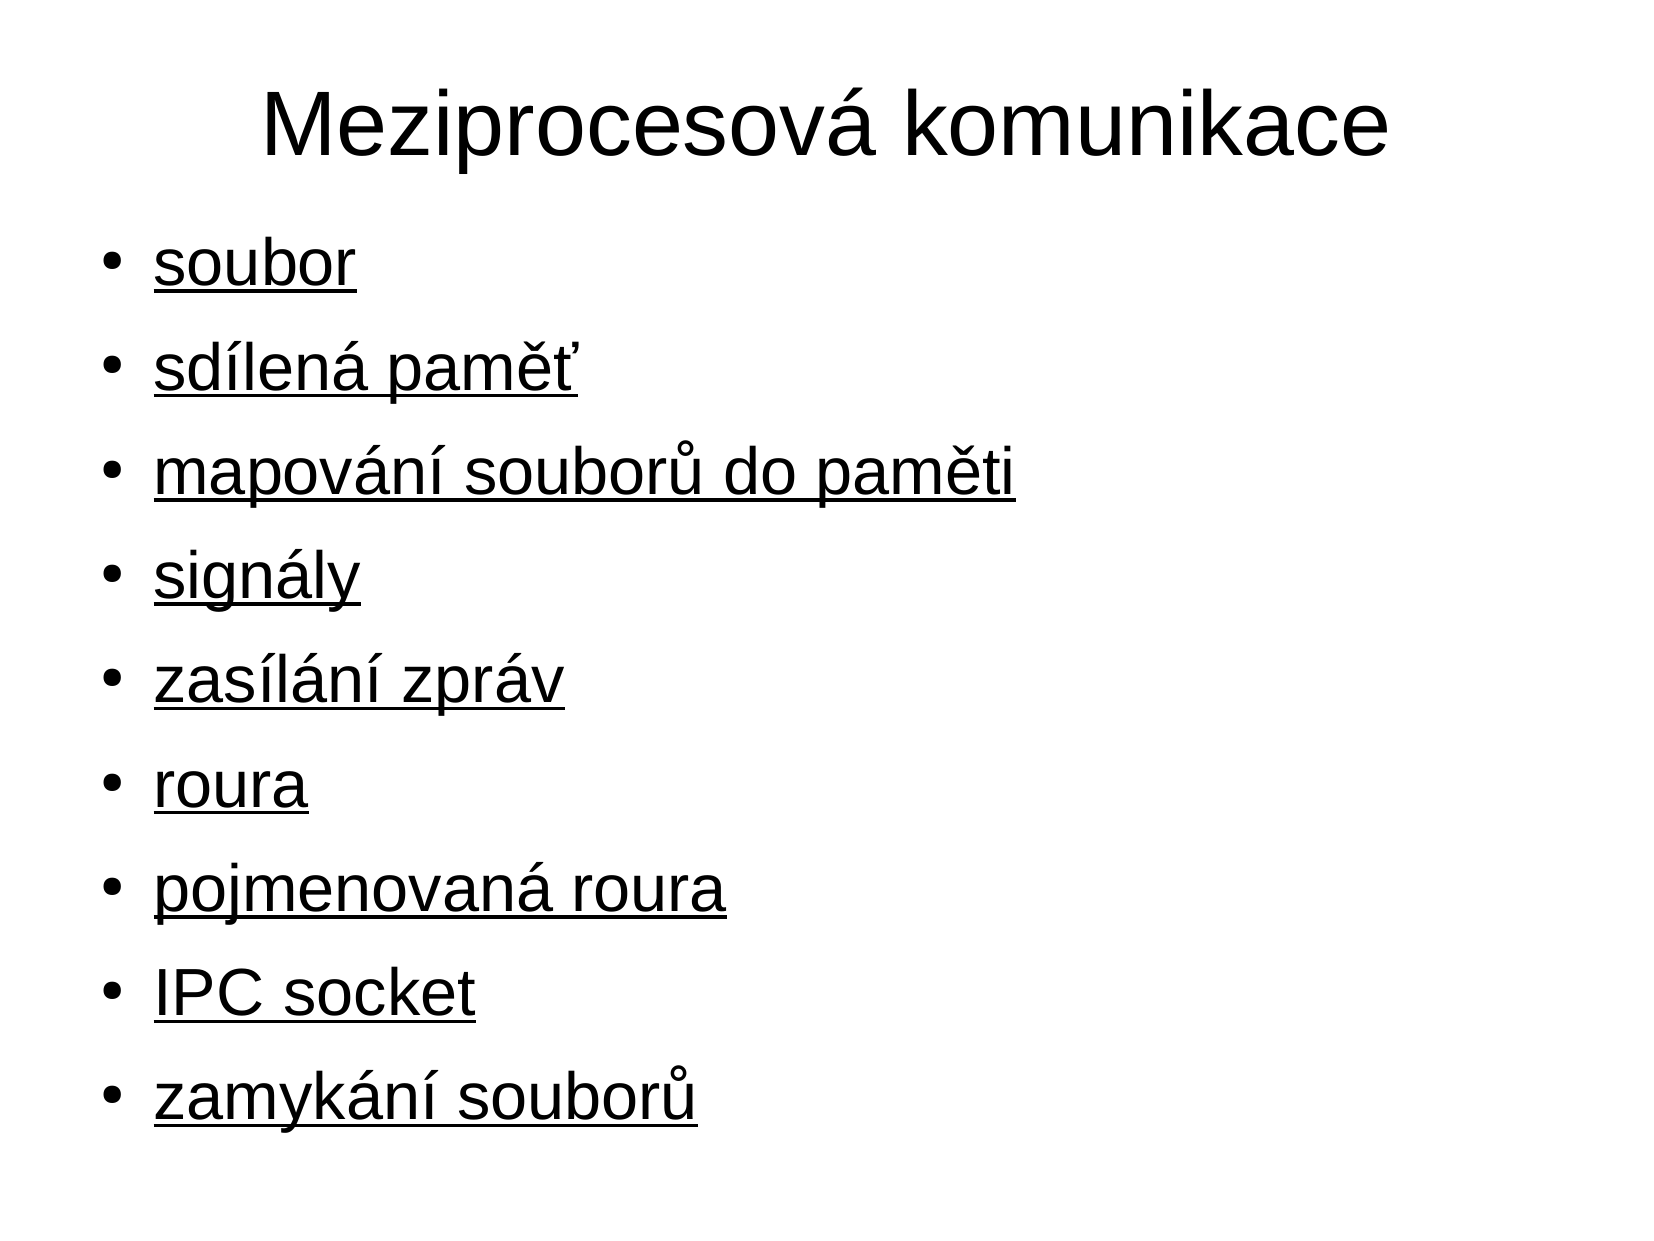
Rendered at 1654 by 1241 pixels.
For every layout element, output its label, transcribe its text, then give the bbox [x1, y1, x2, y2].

list soubor sdílená paměť mapování souborů do paměti signály zasílání zpráv roura pojmenovaná roura IPC socket zamykání souborů [82, 225, 1571, 1135]
title Meziprocesová komunikace [82, 27, 1571, 220]
